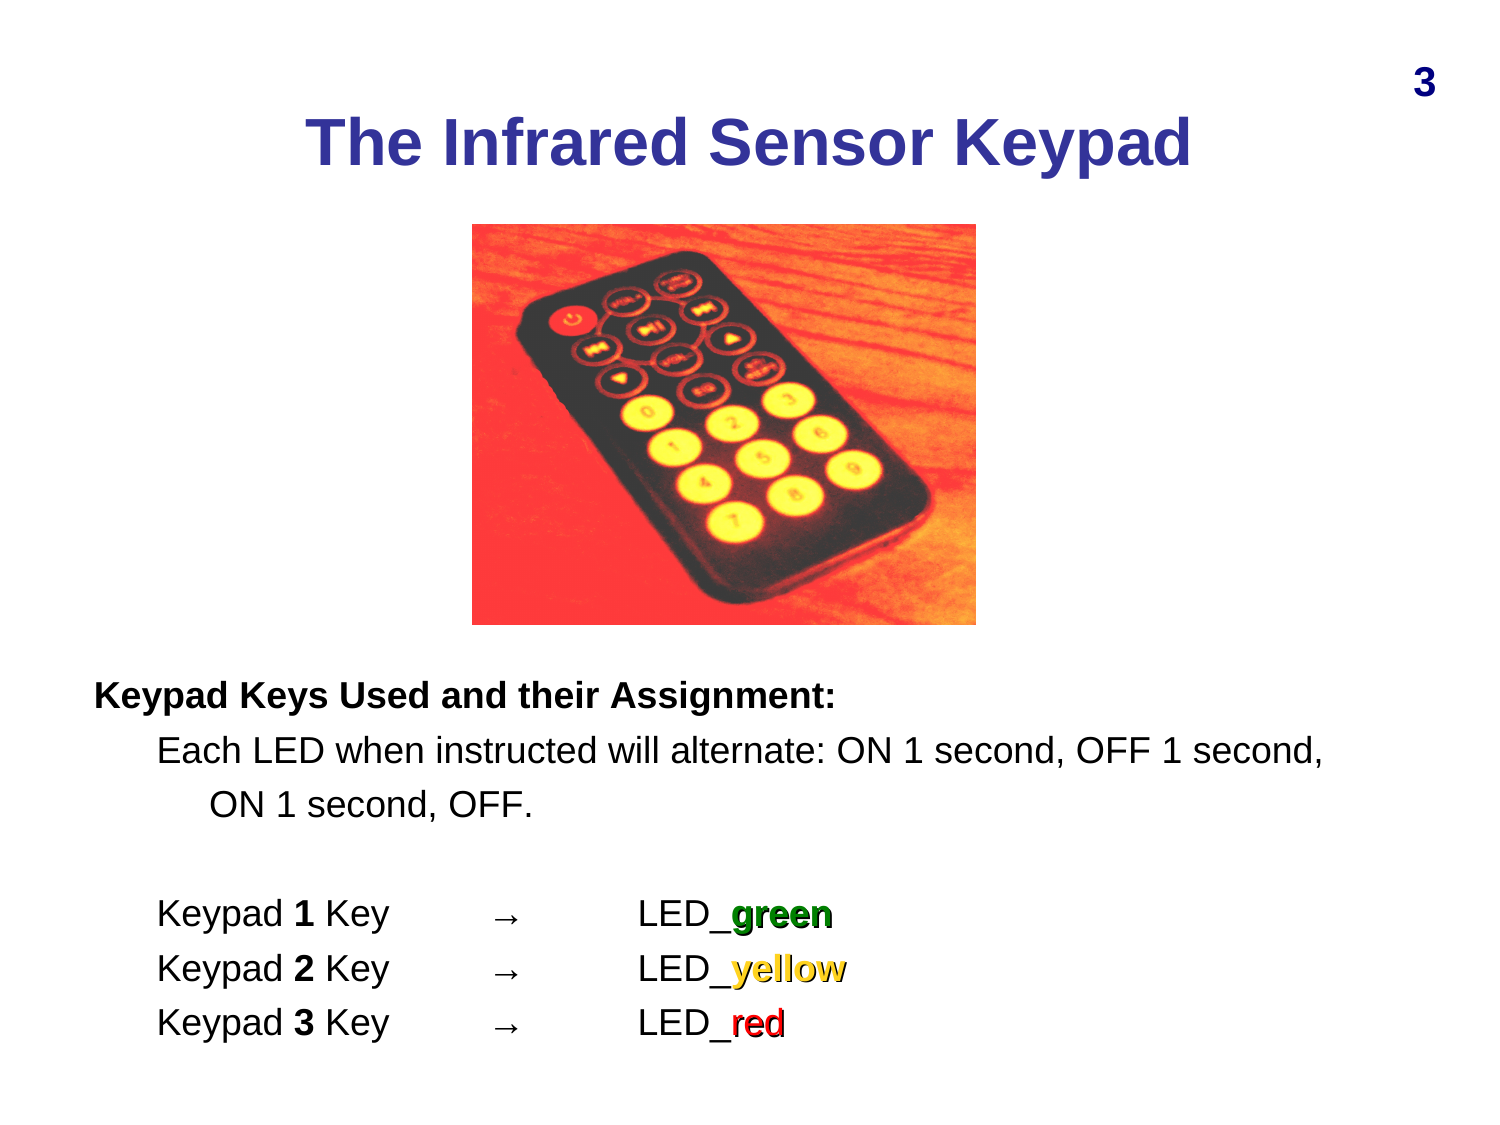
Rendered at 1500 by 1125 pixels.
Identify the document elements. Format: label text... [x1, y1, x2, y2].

text_box 3 [1387, 47, 1463, 113]
title The Infrared Sensor Keypad [150, 97, 1351, 188]
list Keypad Keys Used and their Assignment: Each LED when instructed will alternate: ON 1 second, OFF 1 second, ON 1 second, OFF. Keypad 1 Key → LED_green Keypad 2 Key → LED_yellow Keypad 3 Key → LED_red [37, 675, 1426, 1044]
picture [472, 224, 976, 625]
